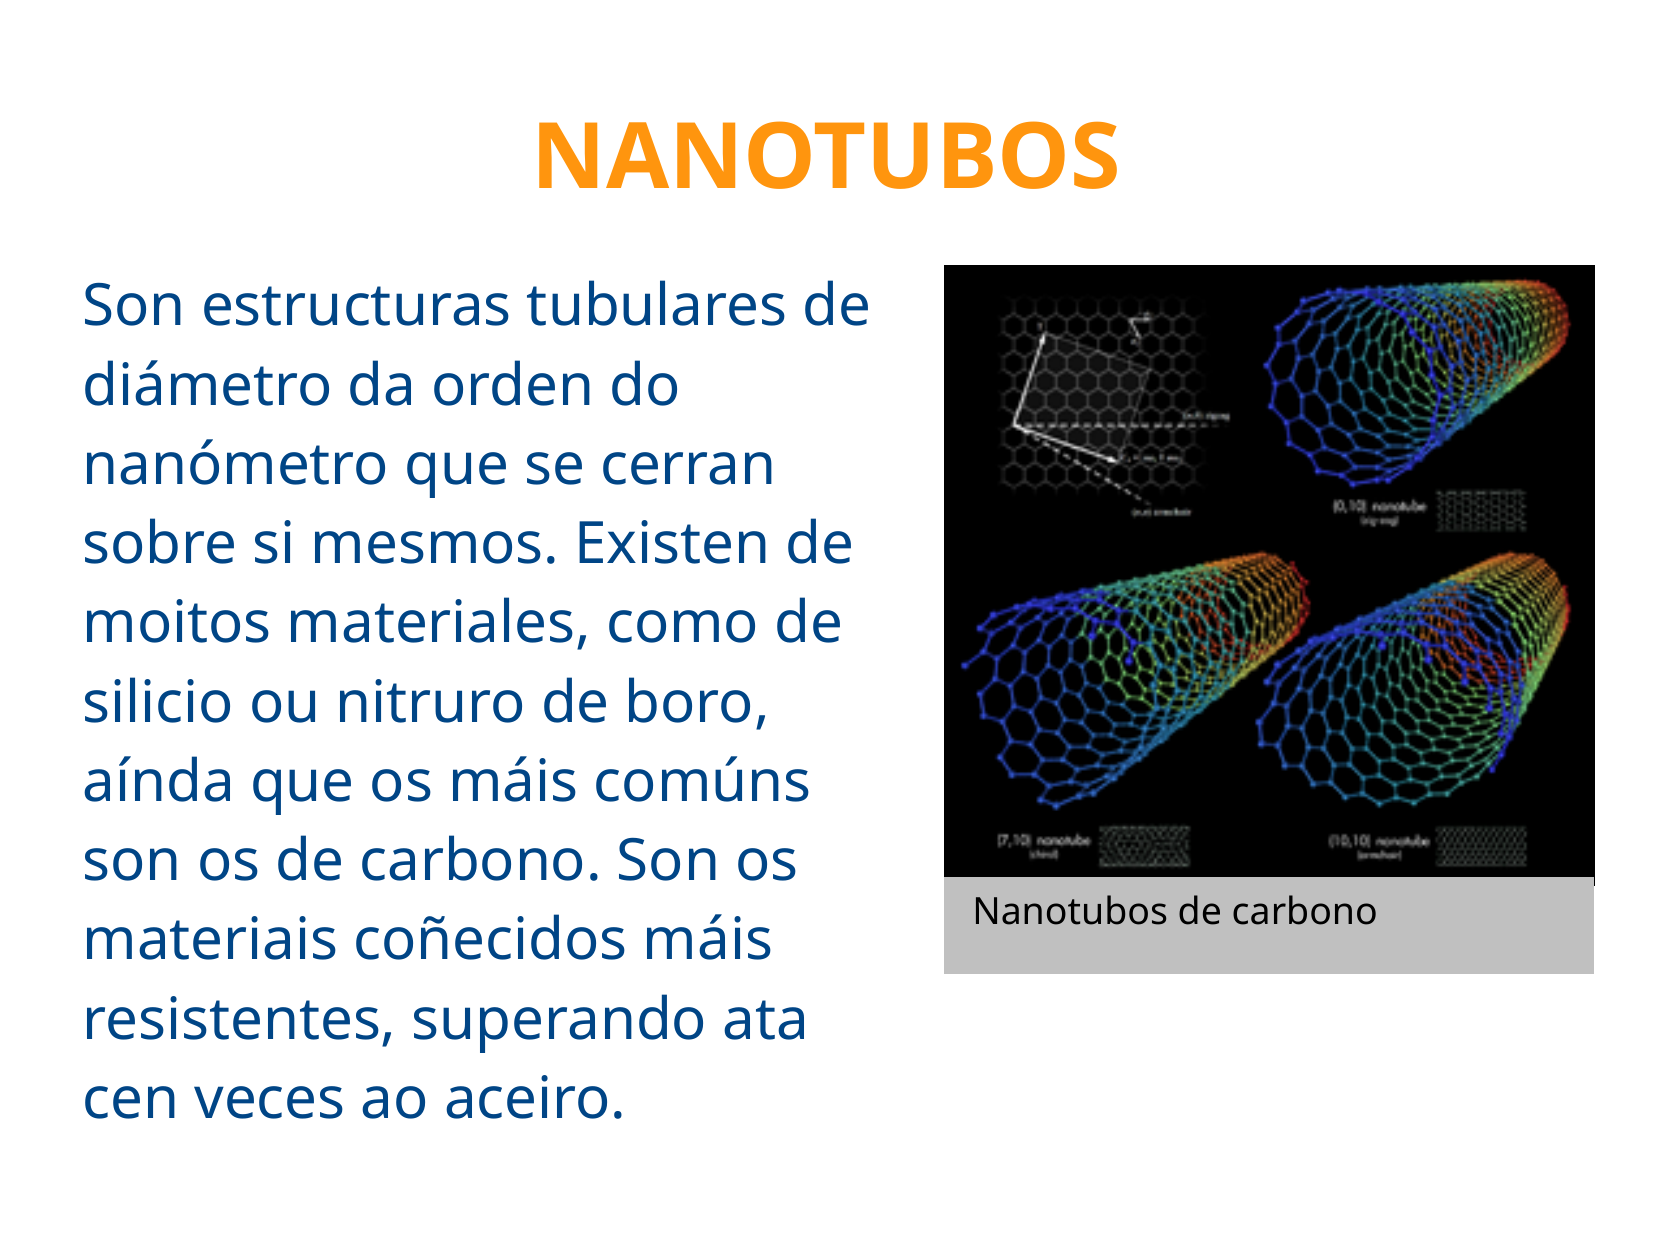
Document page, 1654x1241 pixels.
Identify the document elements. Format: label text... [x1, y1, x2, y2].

title NANOTUBOS [82, 56, 1571, 250]
subtitle Son estructuras tubulares de diámetro da orden do nanómetro que se cerran sobre si mesmos. Existen de moitos materiales, como de silicio ou nitruro de boro, aínda que os máis comúns son os de carbono. Son os materiais coñecidos máis resistentes, superando ata cen veces ao aceiro. [82, 251, 886, 1148]
picture [944, 265, 1595, 886]
table_header Nanotubos de carbono [944, 877, 1594, 974]
